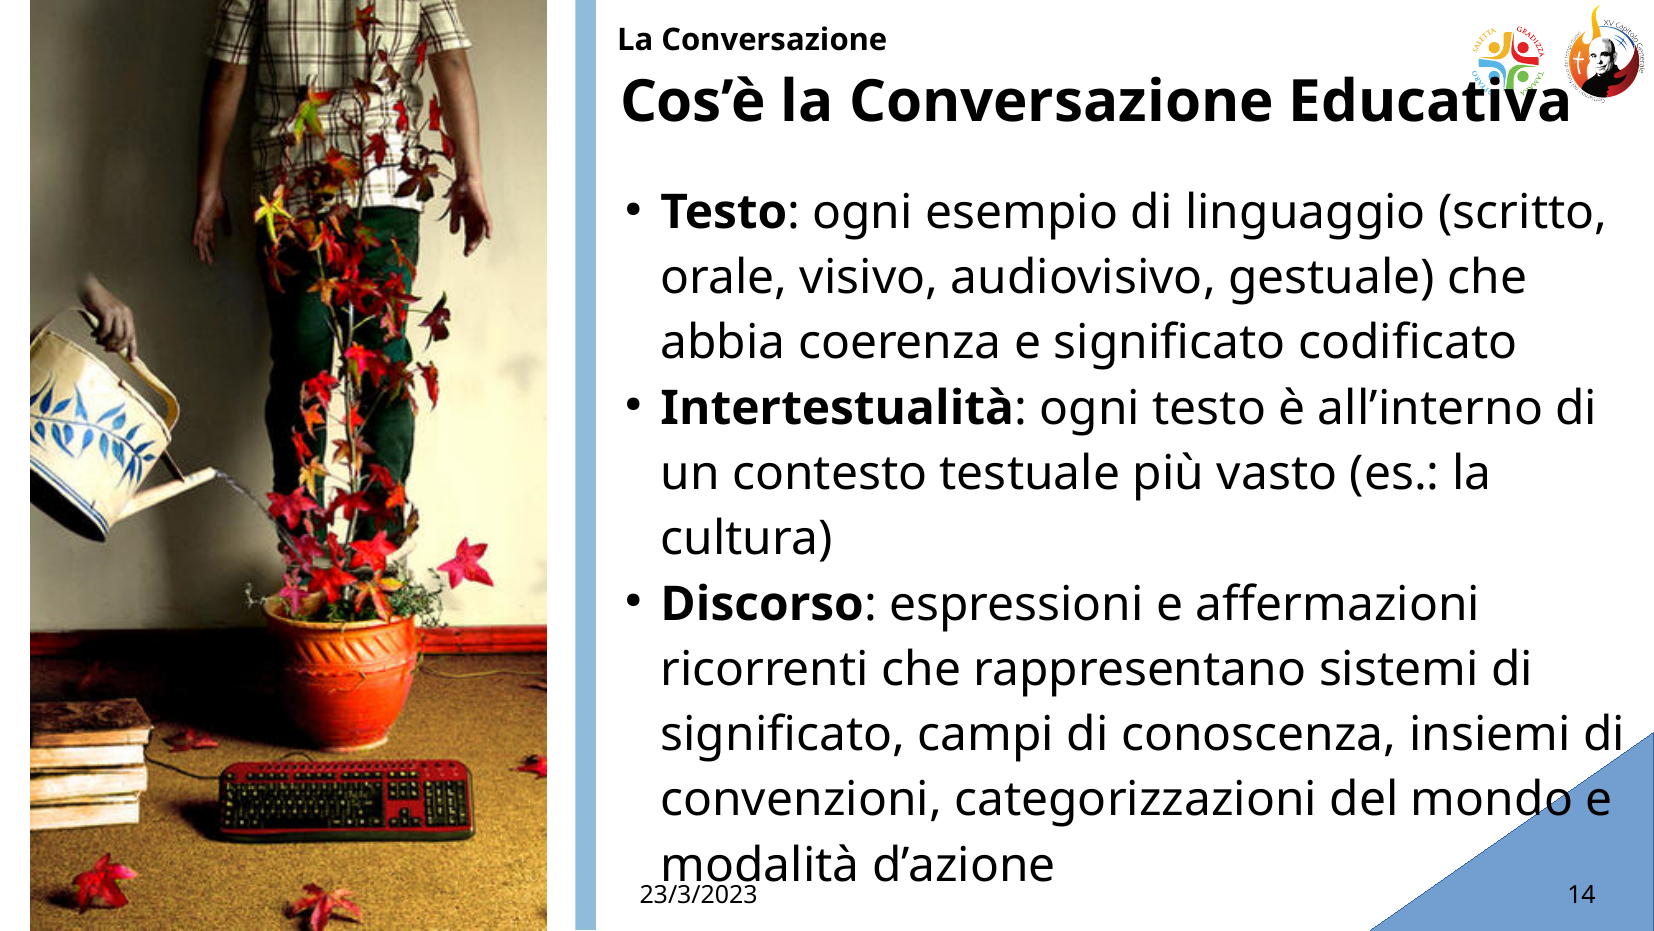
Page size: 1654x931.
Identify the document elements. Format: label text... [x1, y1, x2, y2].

subtitle Testo: ogni esempio di linguaggio (scritto, orale, visivo, audiovisivo, gestuale) che abbia coerenza e significato codificato Intertestualità: ogni testo è all’interno di un contesto testuale più vasto (es.: la cultura) Discorso: espressioni e affermazioni ricorrenti che rappresentano sistemi di significato, campi di conoscenza, insiemi di convenzioni, categorizzazioni del mondo e modalità d’azione [624, 177, 1642, 931]
text_box La Conversazione [602, 9, 1335, 63]
picture [30, 0, 547, 931]
title Cos’è la Conversazione Educativa [620, 70, 1617, 142]
picture [1563, 4, 1646, 103]
